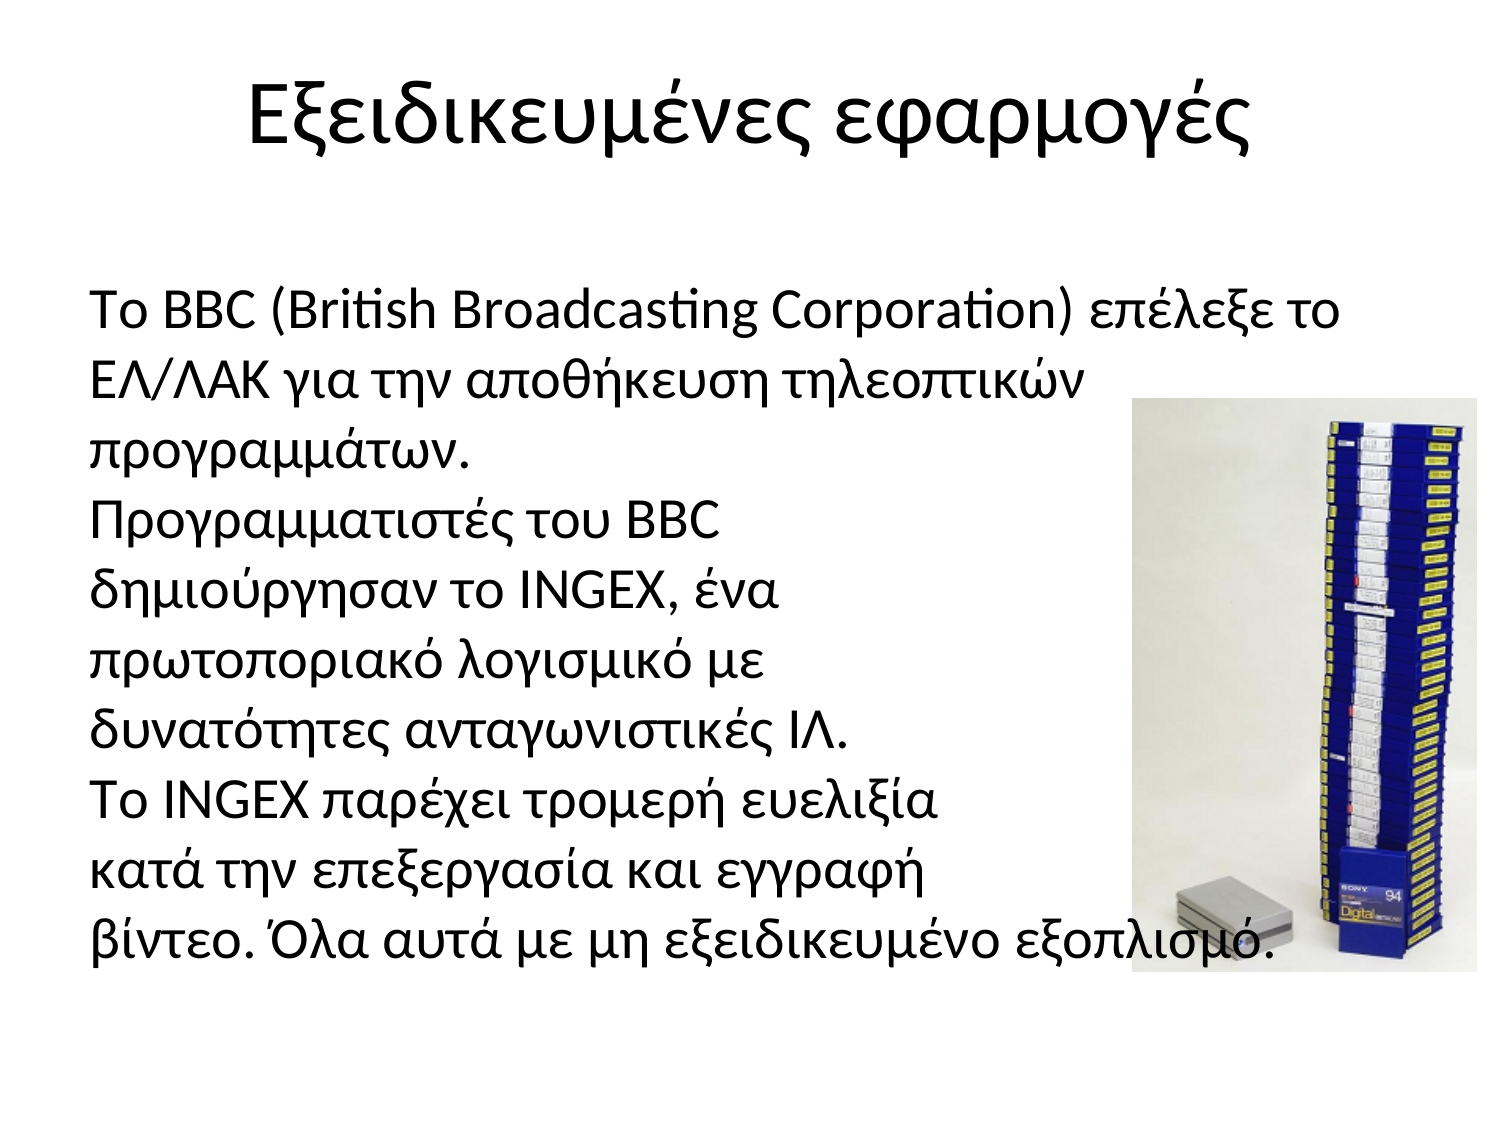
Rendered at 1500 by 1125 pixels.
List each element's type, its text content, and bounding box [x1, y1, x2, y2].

text_box Εξειδικευμένες εφαρμογές [75, 45, 1426, 233]
picture [1426, 398, 1477, 972]
text_box Το BBC (British Broadcasting Corporation) επέλεξε το ΕΛ/ΛΑΚ για την αποθήκευση τηλεοπτικών προγραμμάτων. Προγραμματιστές του ΒΒC δημιούργησαν το INGEX, ένα πρωτοποριακό λογισμικό με δυνατότητες ανταγωνιστικές ΙΛ. Το INGEX παρέχει τρομερή ευελιξία κατά την επεξεργασία και εγγραφή βίντεο. Όλα αυτά με μη εξειδικευμένο εξοπλισμό. [75, 262, 1426, 1005]
